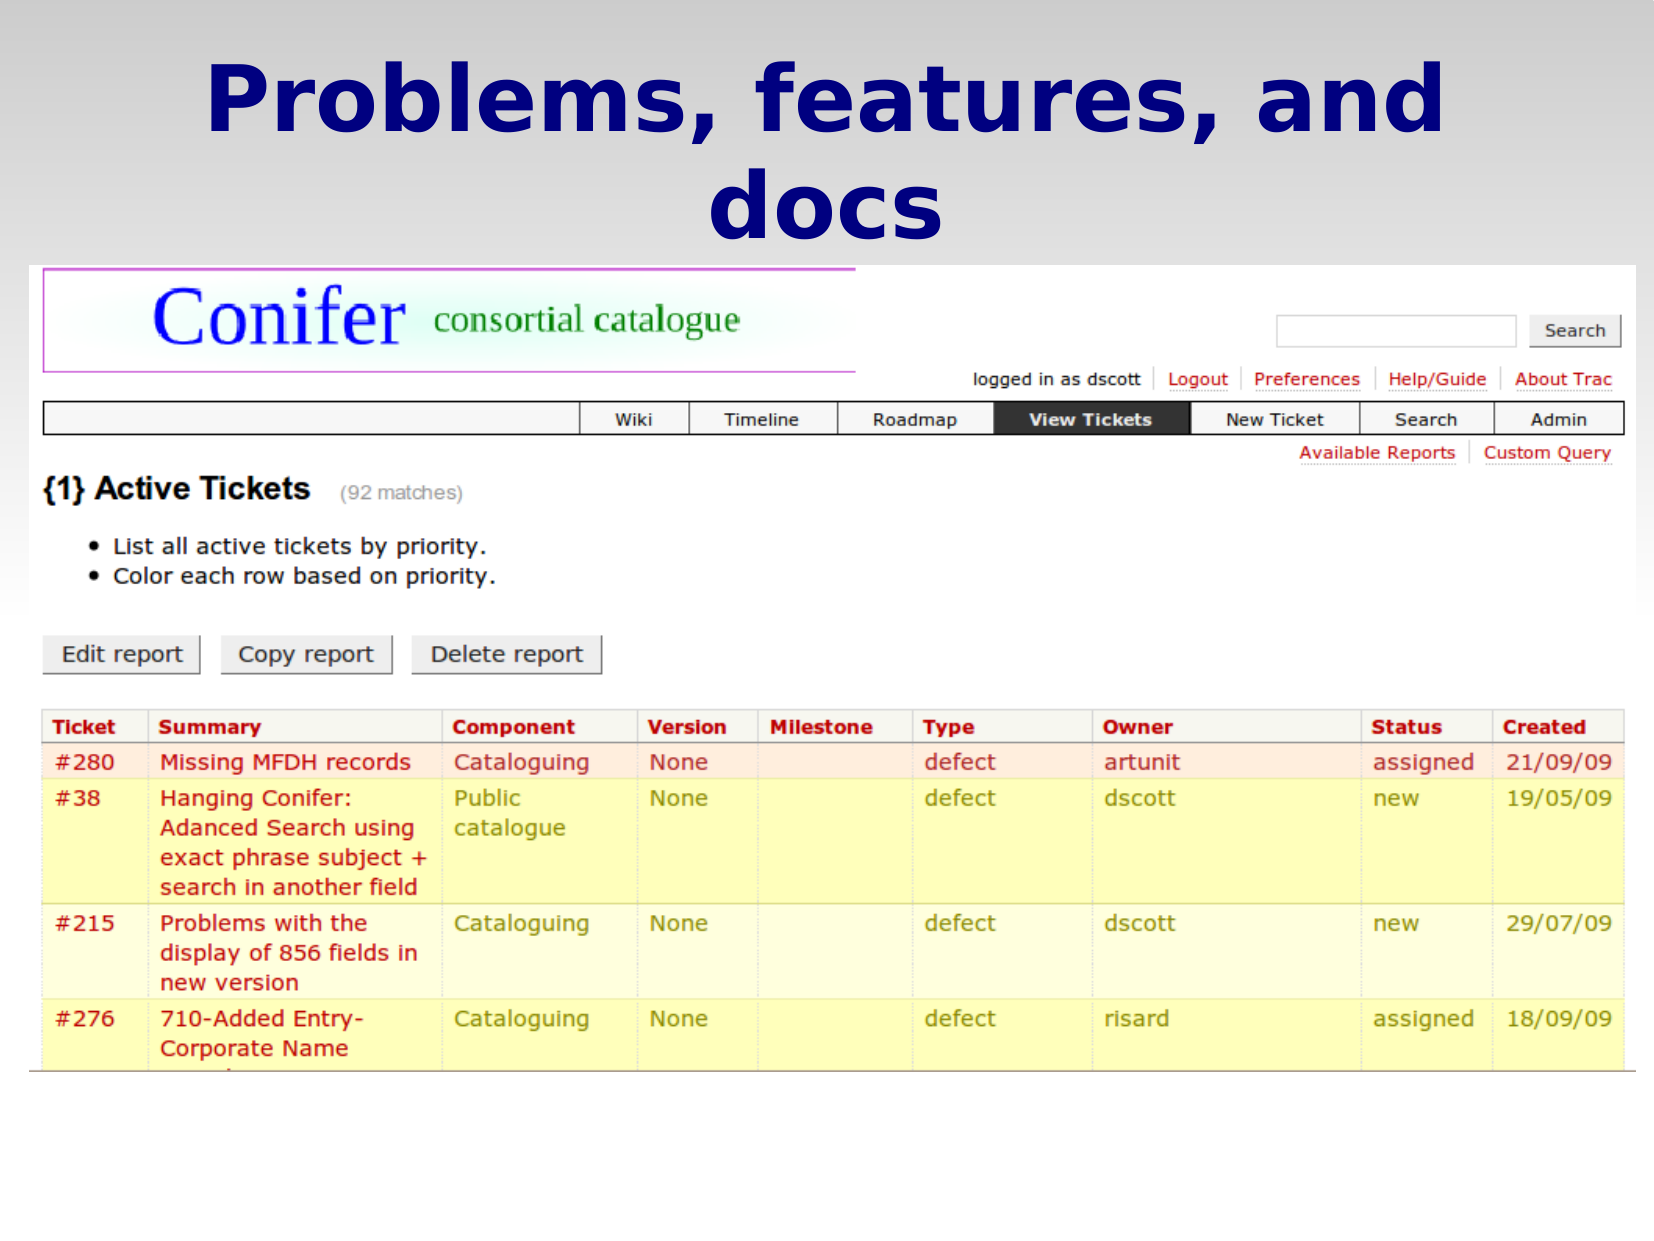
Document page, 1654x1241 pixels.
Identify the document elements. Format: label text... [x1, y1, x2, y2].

picture [29, 265, 1636, 1072]
title Problems, features, and docs [82, 45, 1571, 261]
